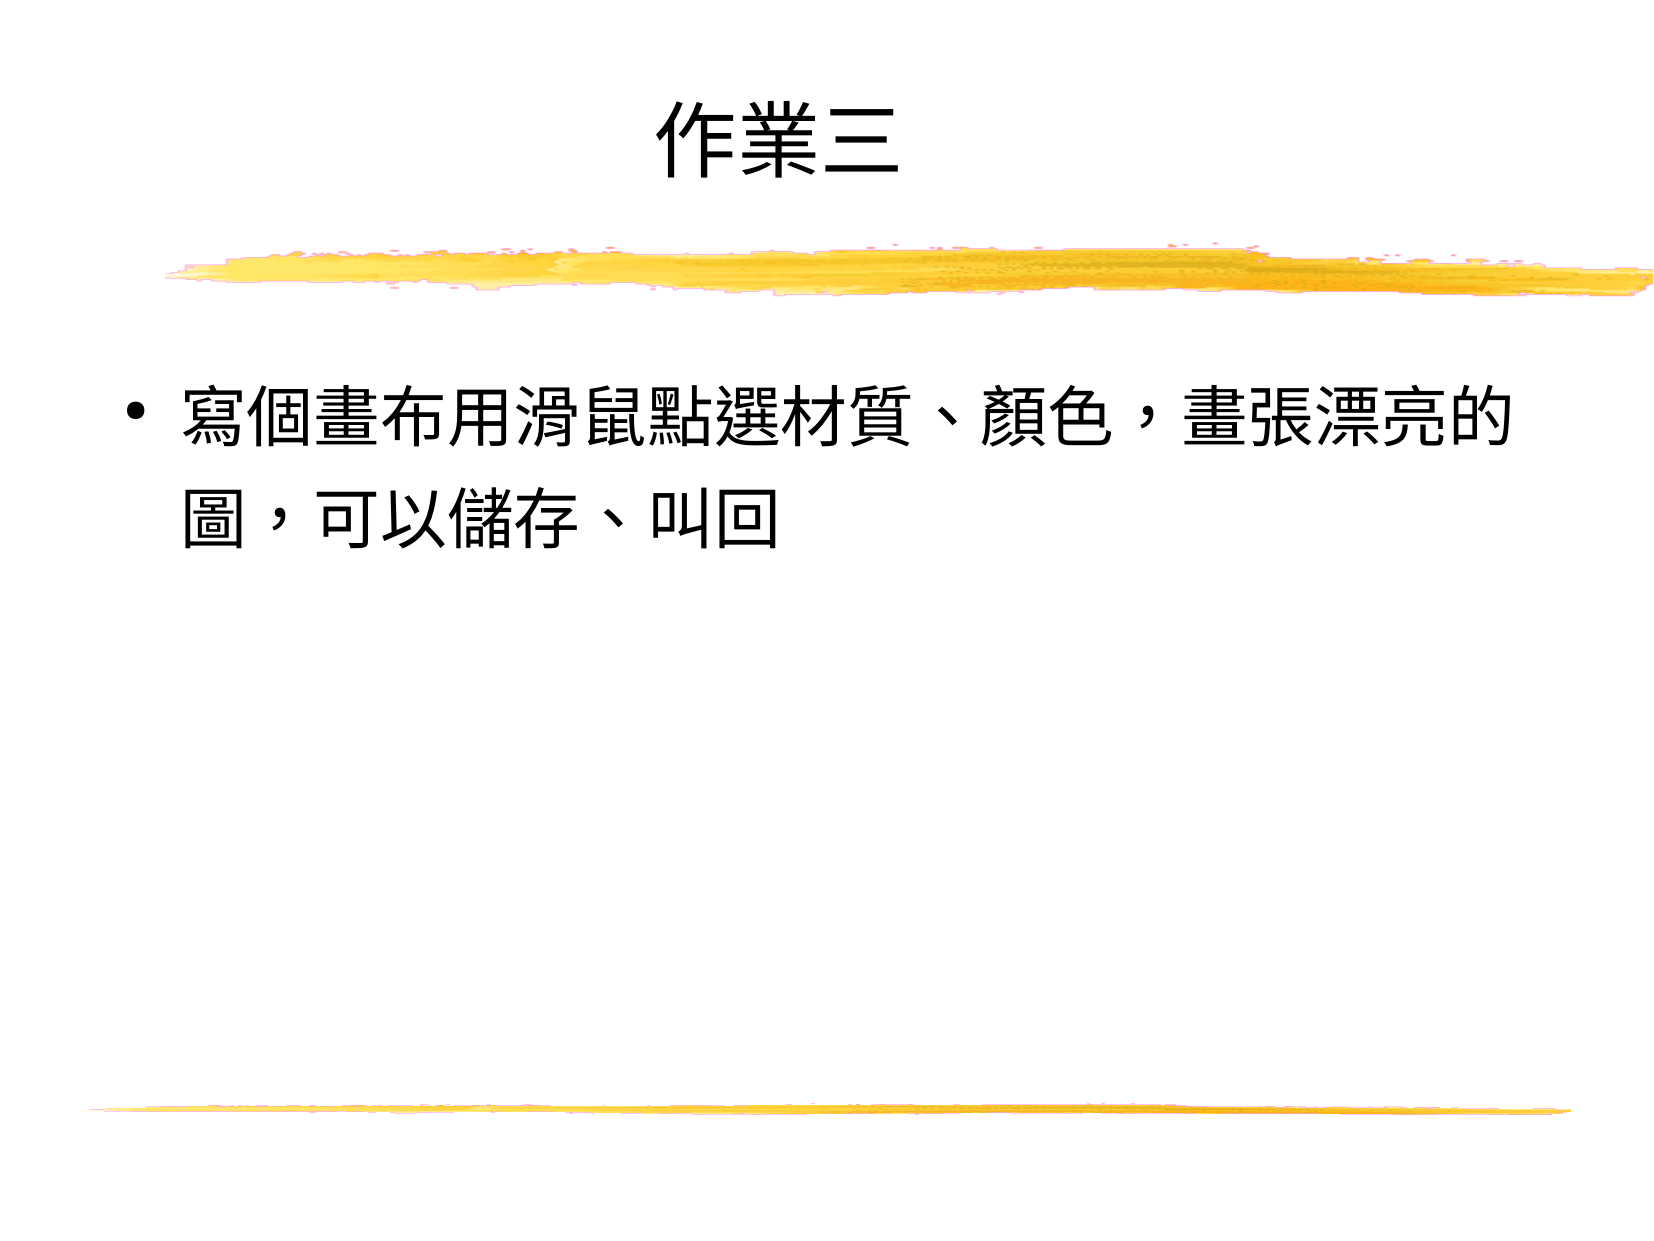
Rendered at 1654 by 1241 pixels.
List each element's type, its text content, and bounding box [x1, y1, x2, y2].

picture [165, 237, 1654, 308]
picture [82, 1102, 1571, 1117]
title 作業三 [76, 28, 1482, 235]
list 寫個畫布用滑鼠點選材質、顏色，畫張漂亮的圖，可以儲存、叫回 [124, 358, 1530, 1103]
